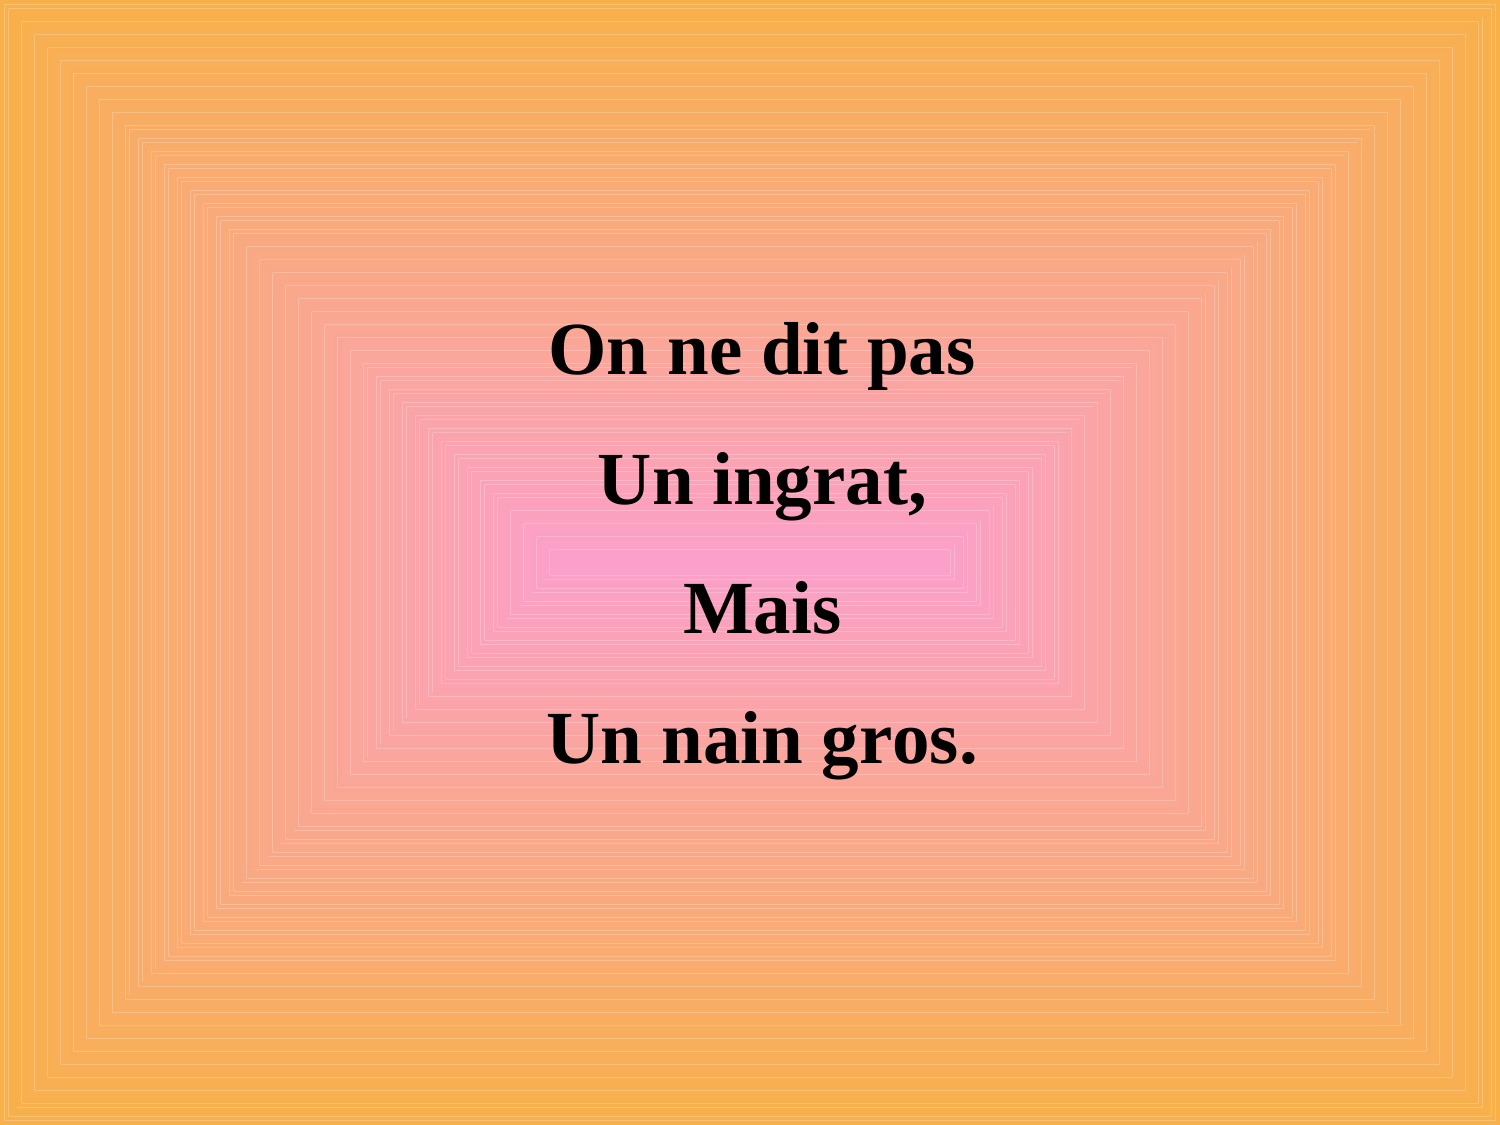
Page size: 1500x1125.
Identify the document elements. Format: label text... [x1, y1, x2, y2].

text_box On ne dit pas Un ingrat, Mais Un nain gros. [531, 299, 994, 788]
